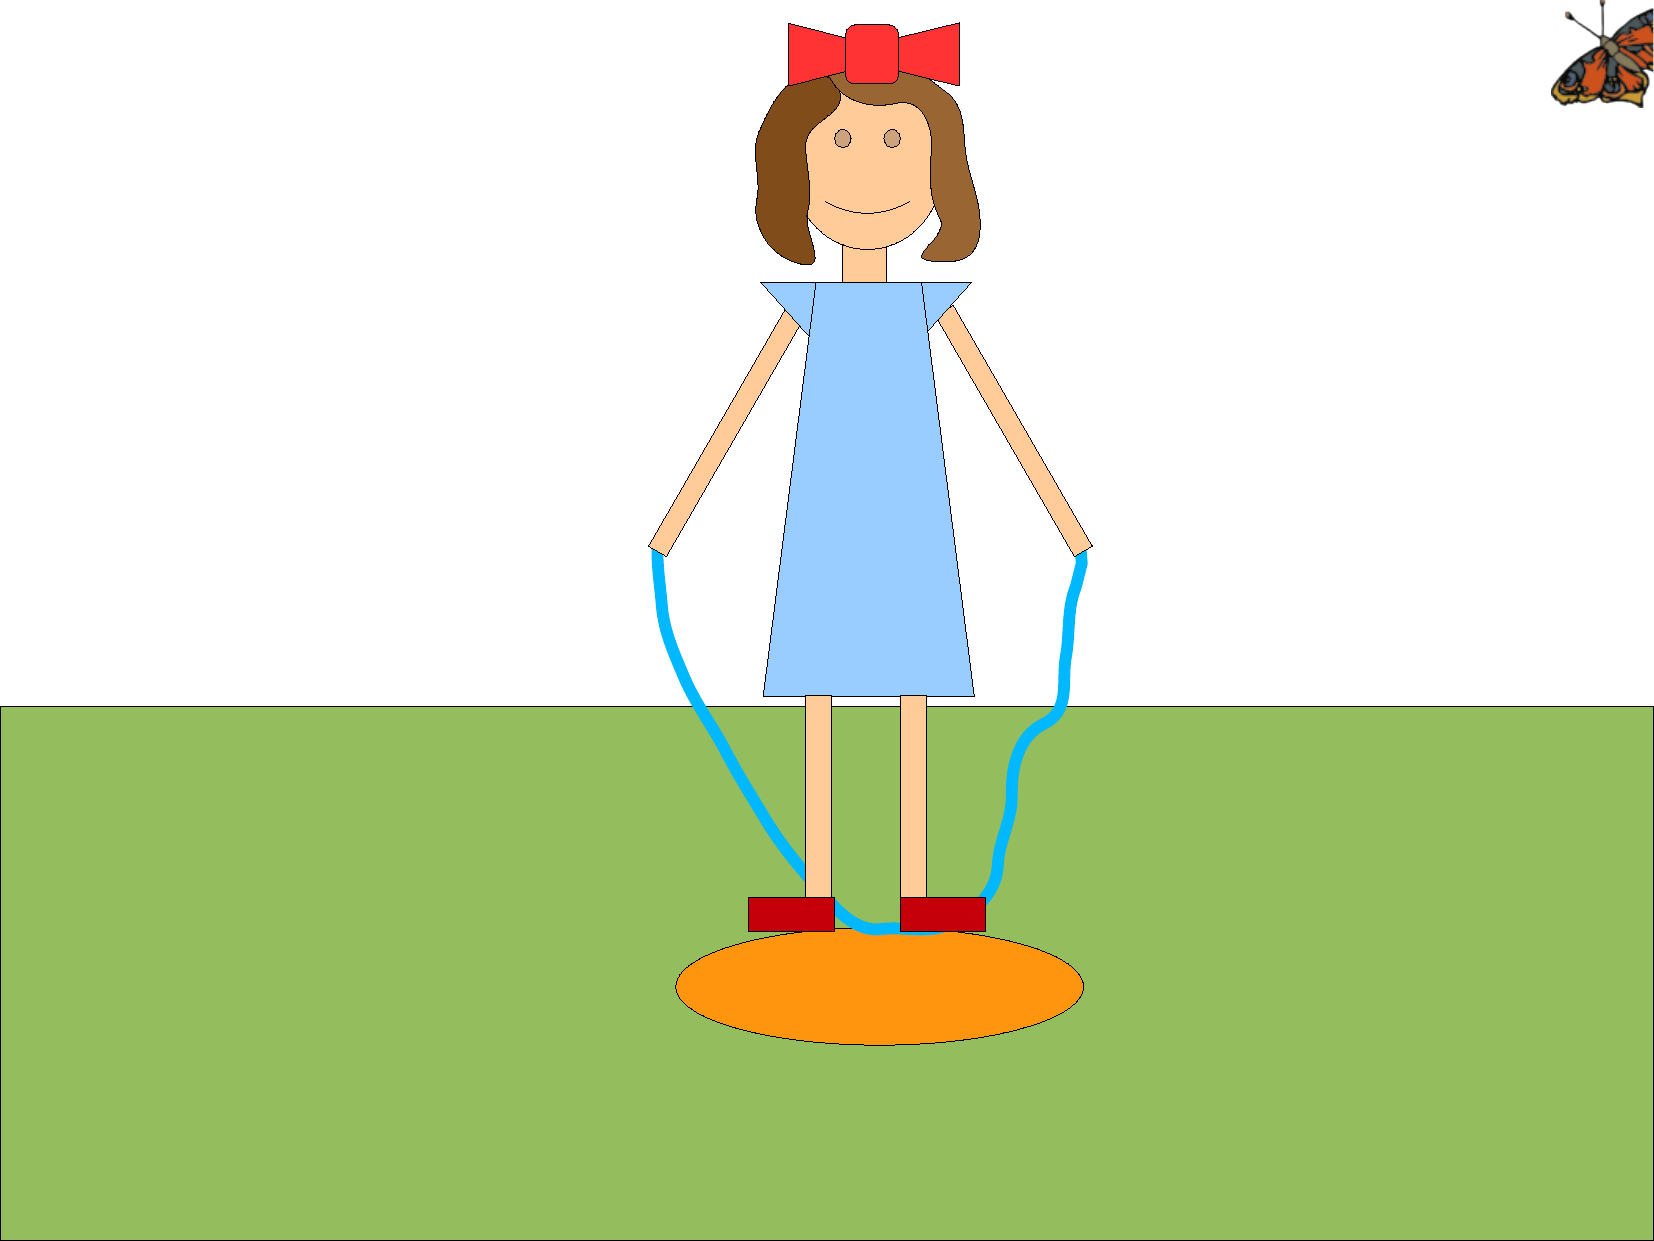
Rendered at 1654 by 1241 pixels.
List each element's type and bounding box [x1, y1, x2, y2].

picture [1551, 0, 1654, 108]
text_box [0, 22, 1654, 1241]
